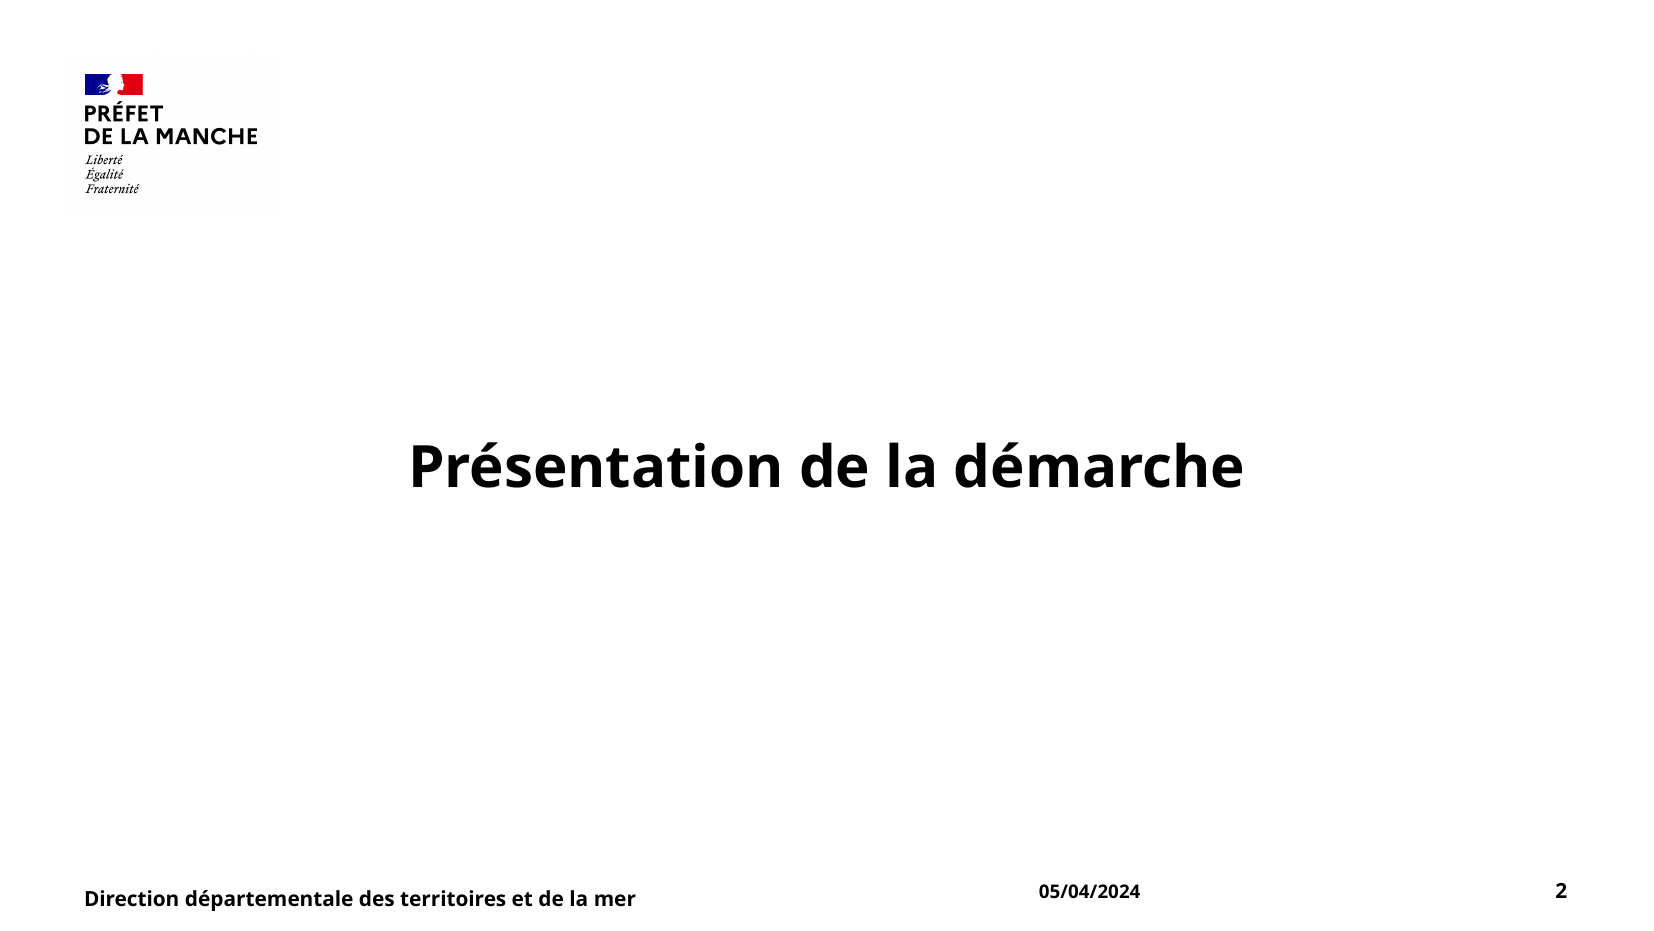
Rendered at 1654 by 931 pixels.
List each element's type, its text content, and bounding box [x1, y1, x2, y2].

title Présentation de la démarche [82, 387, 1571, 543]
picture [64, 53, 278, 214]
